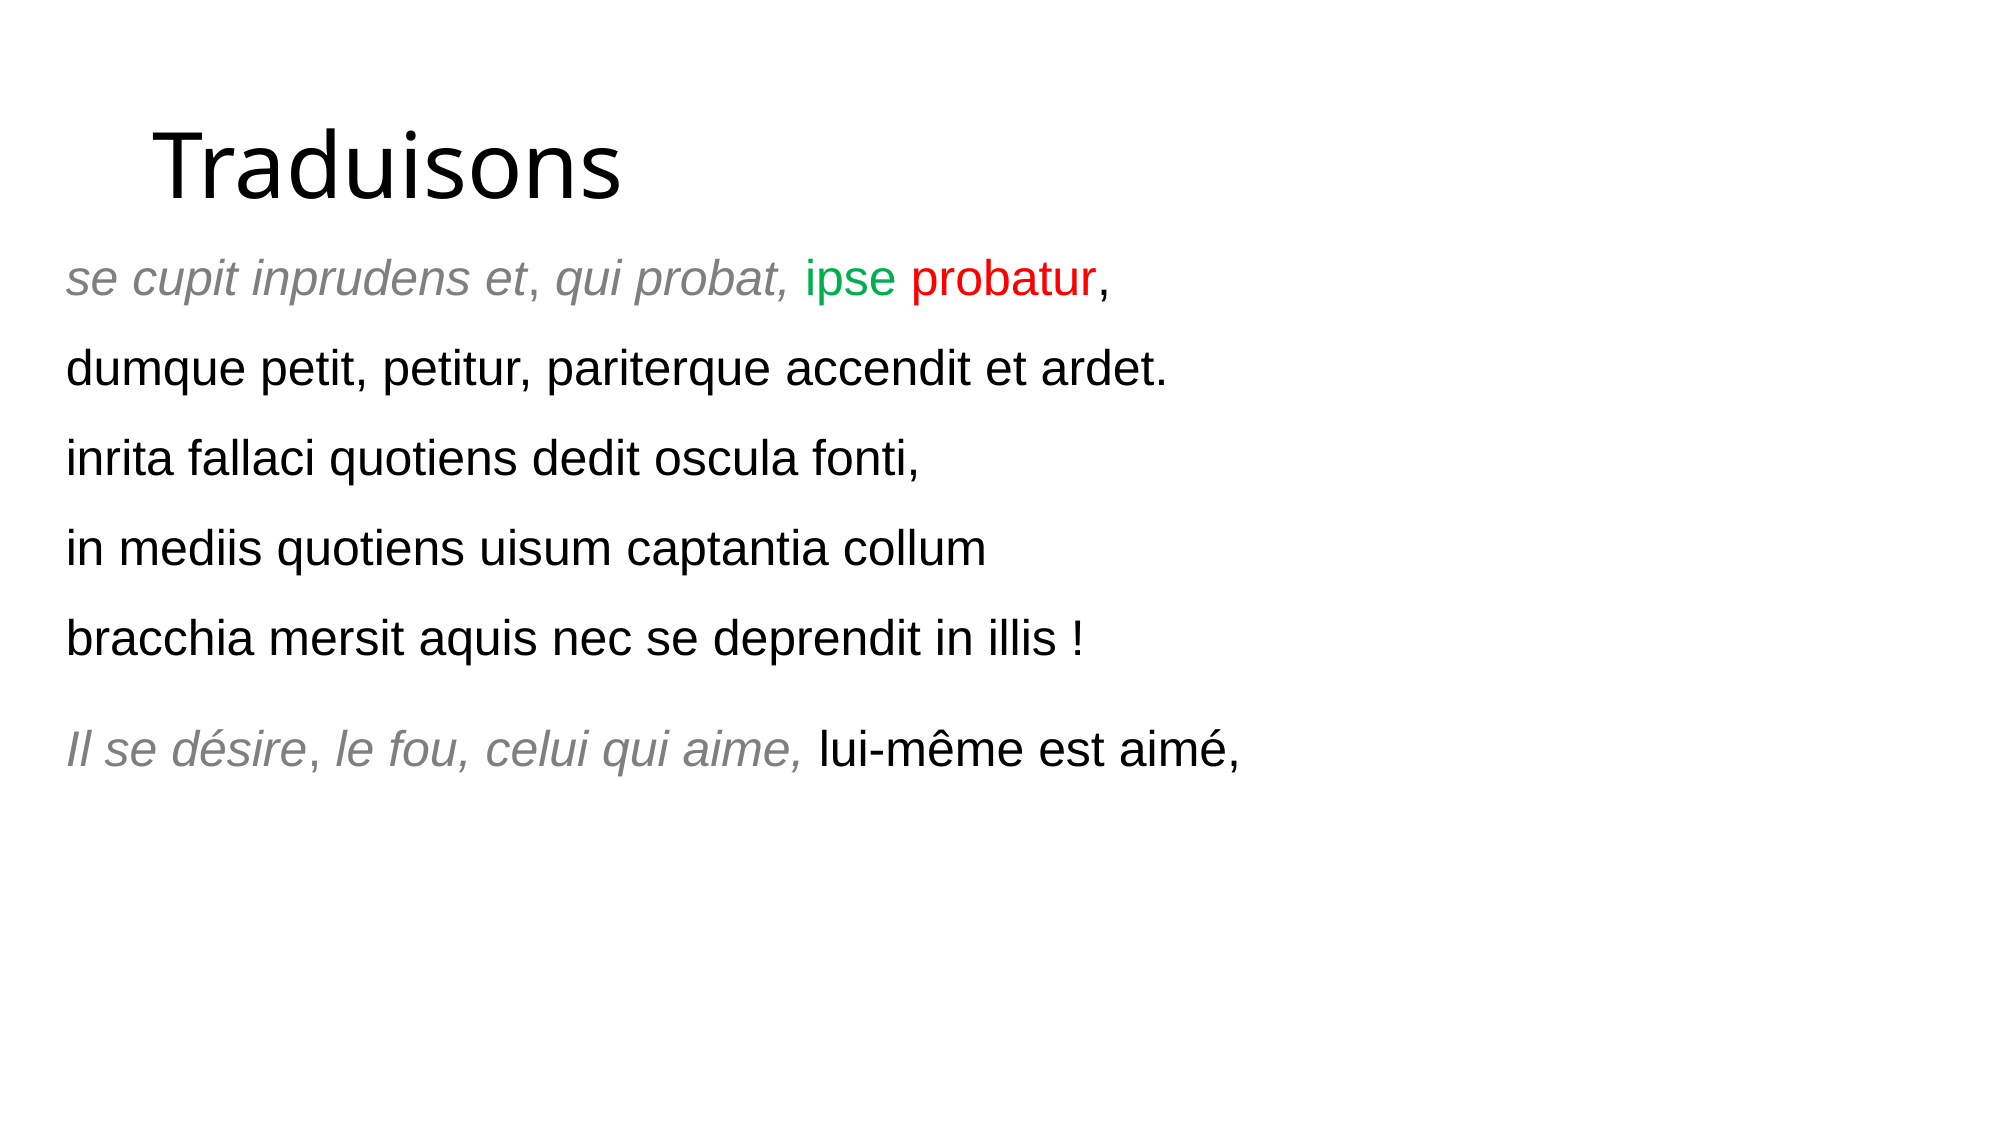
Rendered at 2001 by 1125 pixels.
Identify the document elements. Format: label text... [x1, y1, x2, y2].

title Traduisons [137, 59, 1863, 207]
list se cupit inprudens et, qui probat, ipse probatur, dumque petit, petitur, pariterque accendit et ardet. inrita fallaci quotiens dedit oscula fonti, in mediis quotiens uisum captantia collum bracchia mersit aquis nec se deprendit in illis ! Il se désire, le fou, celui qui aime, lui-même est aimé, [50, 207, 2000, 1083]
